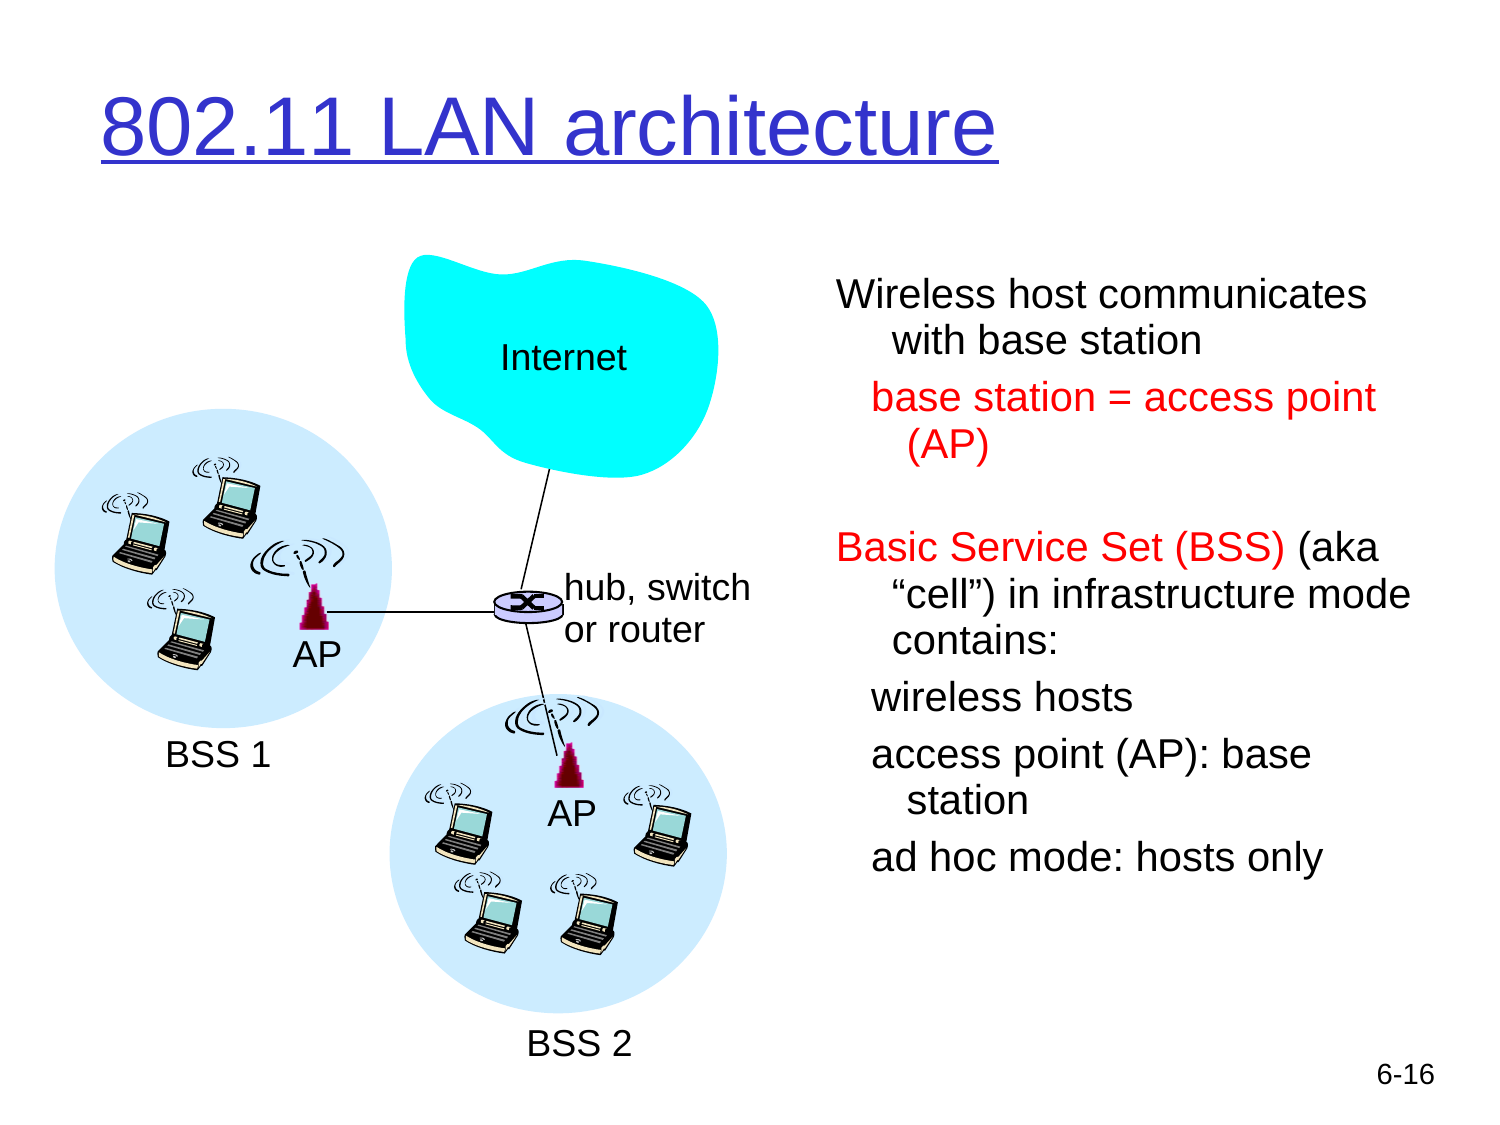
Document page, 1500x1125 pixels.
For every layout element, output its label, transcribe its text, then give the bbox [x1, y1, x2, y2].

picture [146, 586, 216, 671]
text_box hub, switch or router [549, 559, 767, 659]
picture [554, 742, 584, 788]
picture [453, 870, 523, 954]
text_box BSS 1 [150, 725, 306, 784]
text_box BSS 2 [511, 1015, 648, 1073]
text_box [404, 254, 719, 478]
picture [623, 782, 692, 867]
picture [549, 871, 618, 956]
text_box AP [532, 784, 613, 843]
picture [192, 455, 261, 539]
picture [424, 781, 493, 865]
text_box [329, 613, 386, 665]
picture [101, 490, 170, 575]
picture [299, 583, 329, 630]
text_box [54, 408, 392, 725]
text_box Wireless host communicates with base station base station = access point (AP) Basic Service Set (BSS) (aka “cell”) in infrastructure mode contains: wireless hosts access point (AP): base station ad hoc mode: hosts only [821, 263, 1459, 976]
title 802.11 LAN architecture [85, 32, 1361, 221]
text_box [494, 591, 549, 624]
text_box AP [277, 625, 358, 684]
text_box [389, 694, 727, 1014]
text_box Internet [485, 328, 643, 387]
